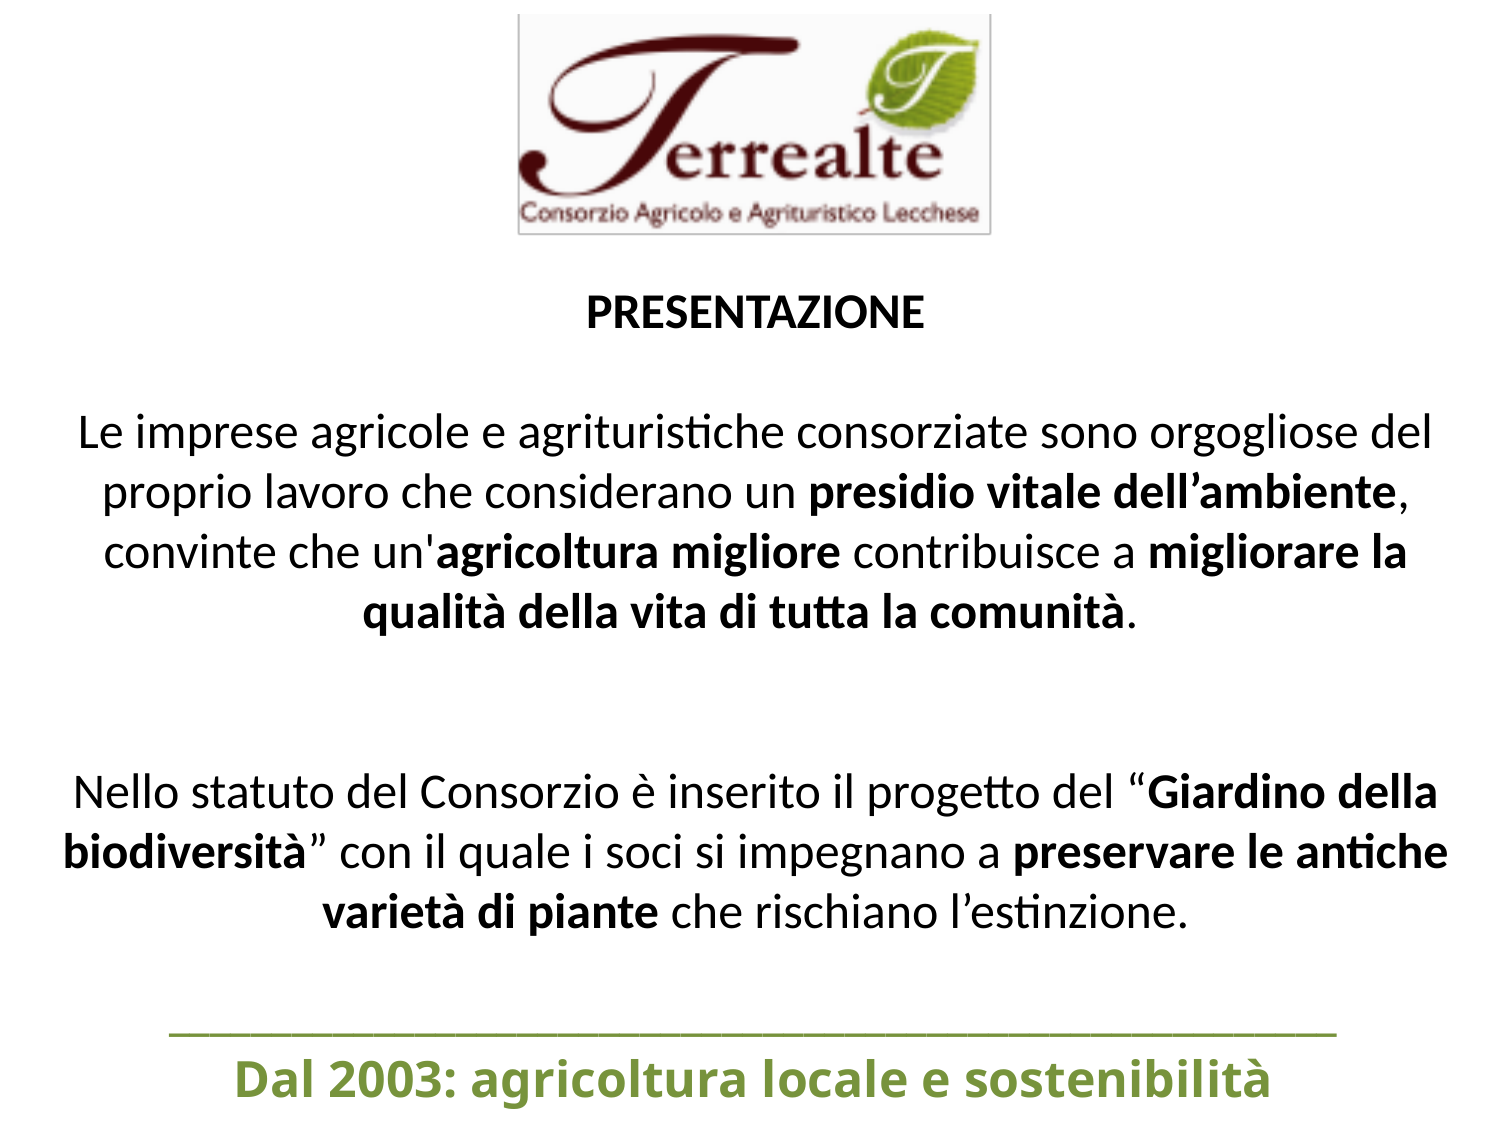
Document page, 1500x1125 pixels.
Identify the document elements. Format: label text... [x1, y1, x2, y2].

text_box _________________________________________________________ Dal 2003: agricoltura locale e sostenibilità [6, 968, 1500, 1120]
picture [0, 14, 1500, 286]
title PRESENTAZIONE Le imprese agricole e agrituristiche consorziate sono orgogliose del proprio lavoro che considerano un presidio vitale dell’ambiente, convinte che un'agricoltura migliore contribuisce a migliorare la qualità della vita di tutta la comunità. Nello statuto del Consorzio è inserito il progetto del “Giardino della biodiversità” con il quale i soci si impegnano a preservare le antiche varietà di piante che rischiano l’estinzione. [47, 286, 1465, 968]
